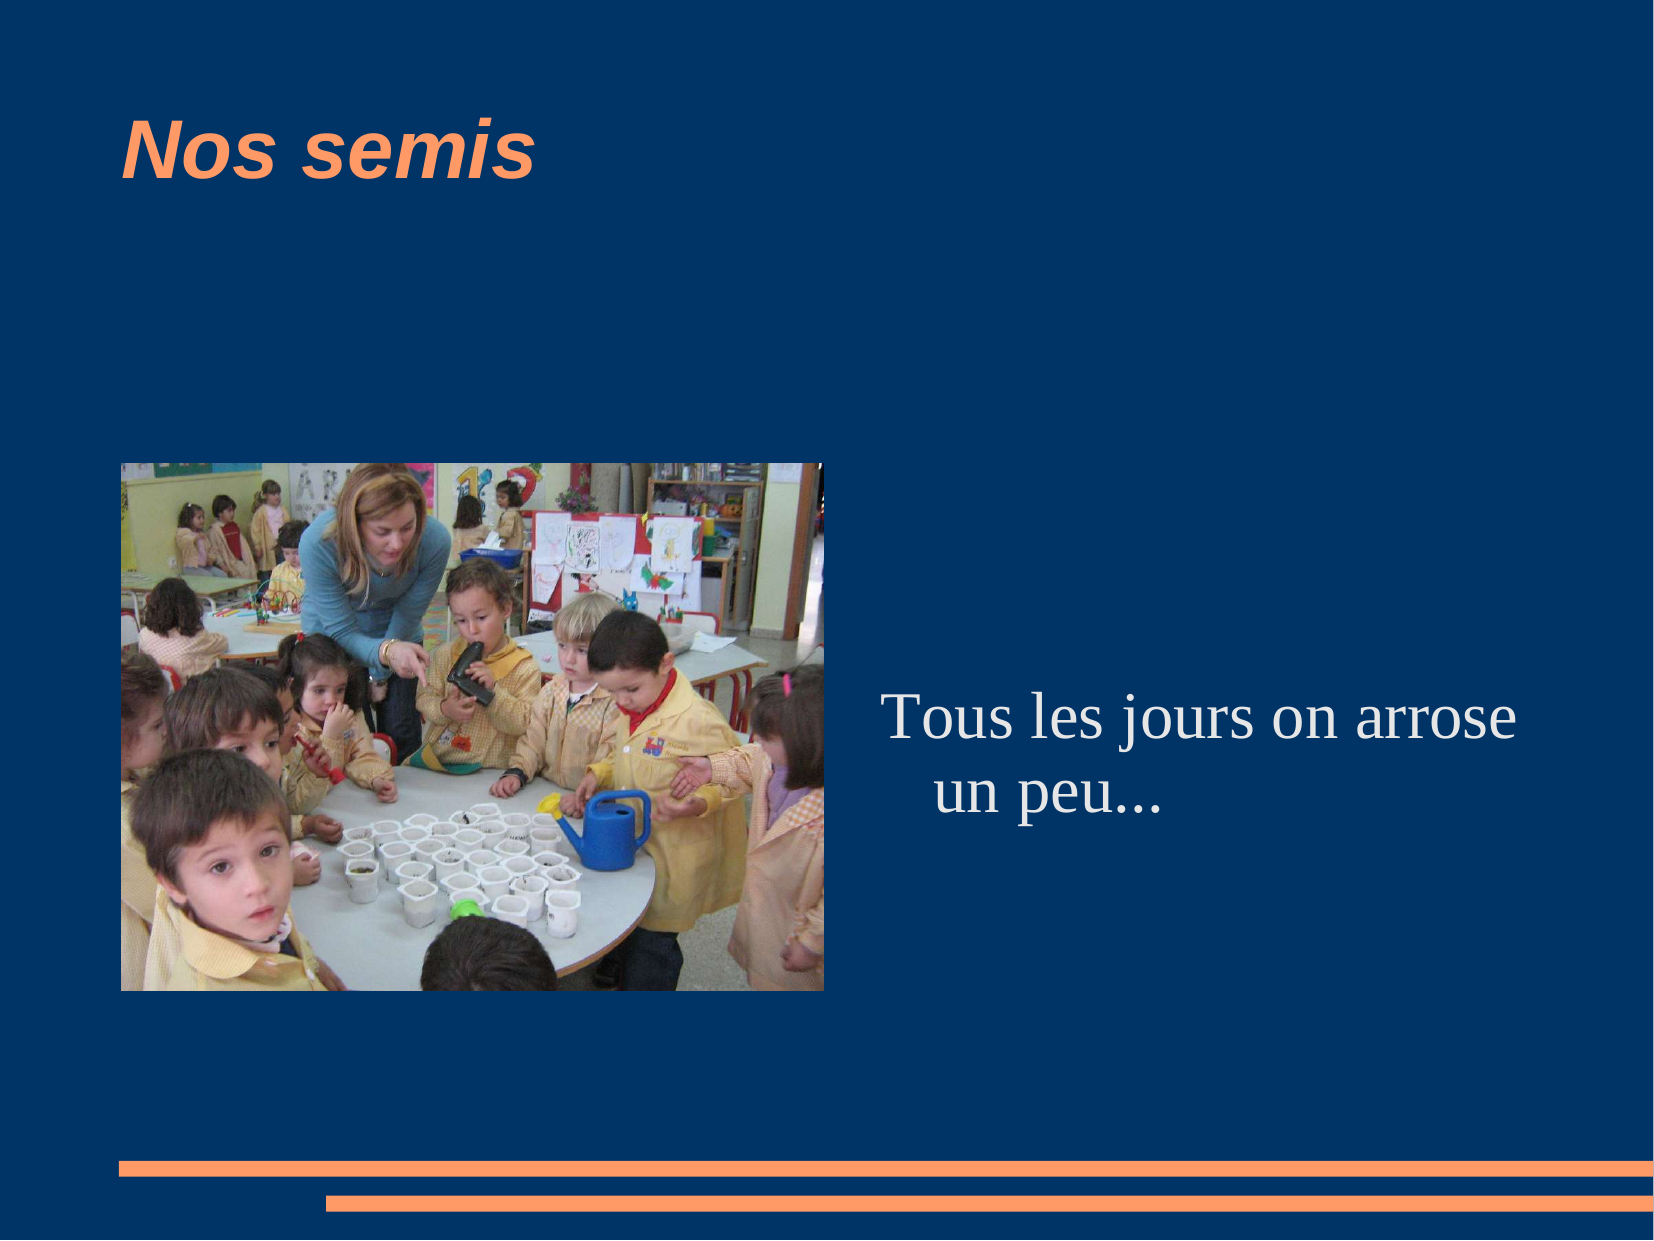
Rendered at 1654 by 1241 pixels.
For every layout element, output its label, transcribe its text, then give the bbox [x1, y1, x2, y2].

title Nos semis [121, 46, 1534, 254]
picture [121, 463, 824, 991]
list Tous les jours on arrose un peu... [862, 679, 1565, 1241]
